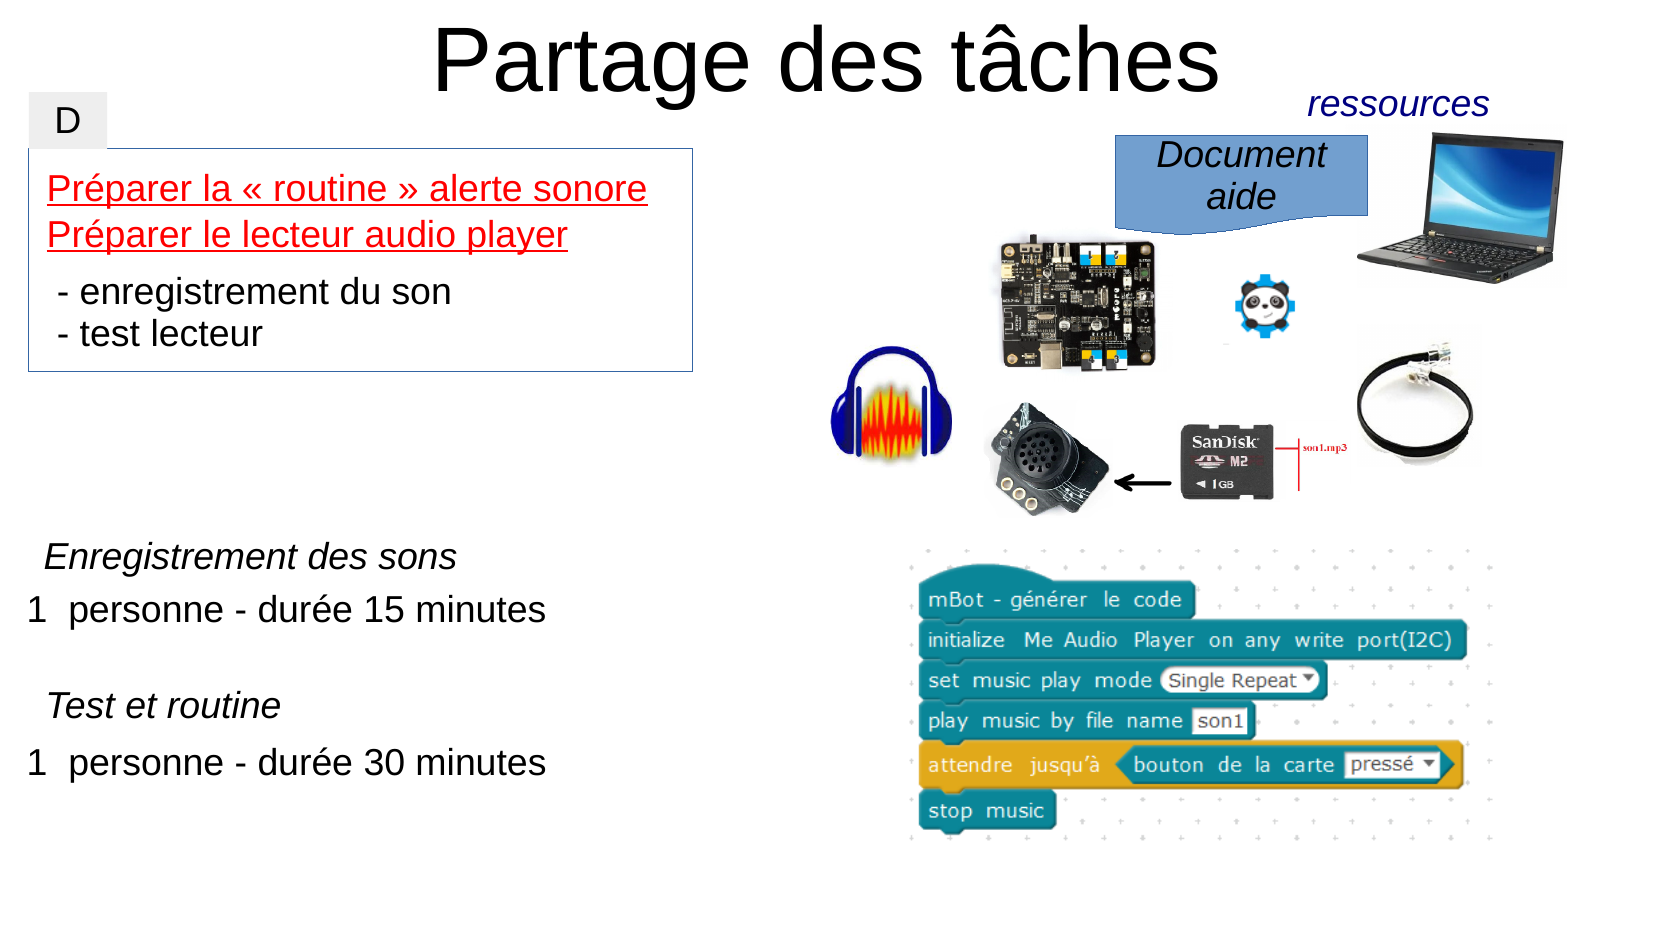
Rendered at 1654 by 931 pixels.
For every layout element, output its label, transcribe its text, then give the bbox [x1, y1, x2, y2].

text_box Document aide [1115, 135, 1368, 235]
text_box - enregistrement du son - test lecteur [42, 263, 560, 362]
title Partage des tâches [82, 7, 1571, 112]
picture [907, 549, 1494, 850]
text_box 1 personne - durée 30 minutes [11, 734, 573, 792]
picture [976, 124, 1567, 525]
text_box ressources [1292, 74, 1516, 132]
text_box Enregistrement des sons [28, 528, 620, 586]
text_box D [28, 92, 108, 149]
text_box Préparer le lecteur audio player [31, 219, 629, 264]
text_box Préparer la « routine » alerte sonore [31, 160, 692, 219]
text_box Test et routine [30, 677, 622, 735]
text_box 1 personne - durée 15 minutes [11, 580, 573, 638]
picture [830, 337, 952, 468]
